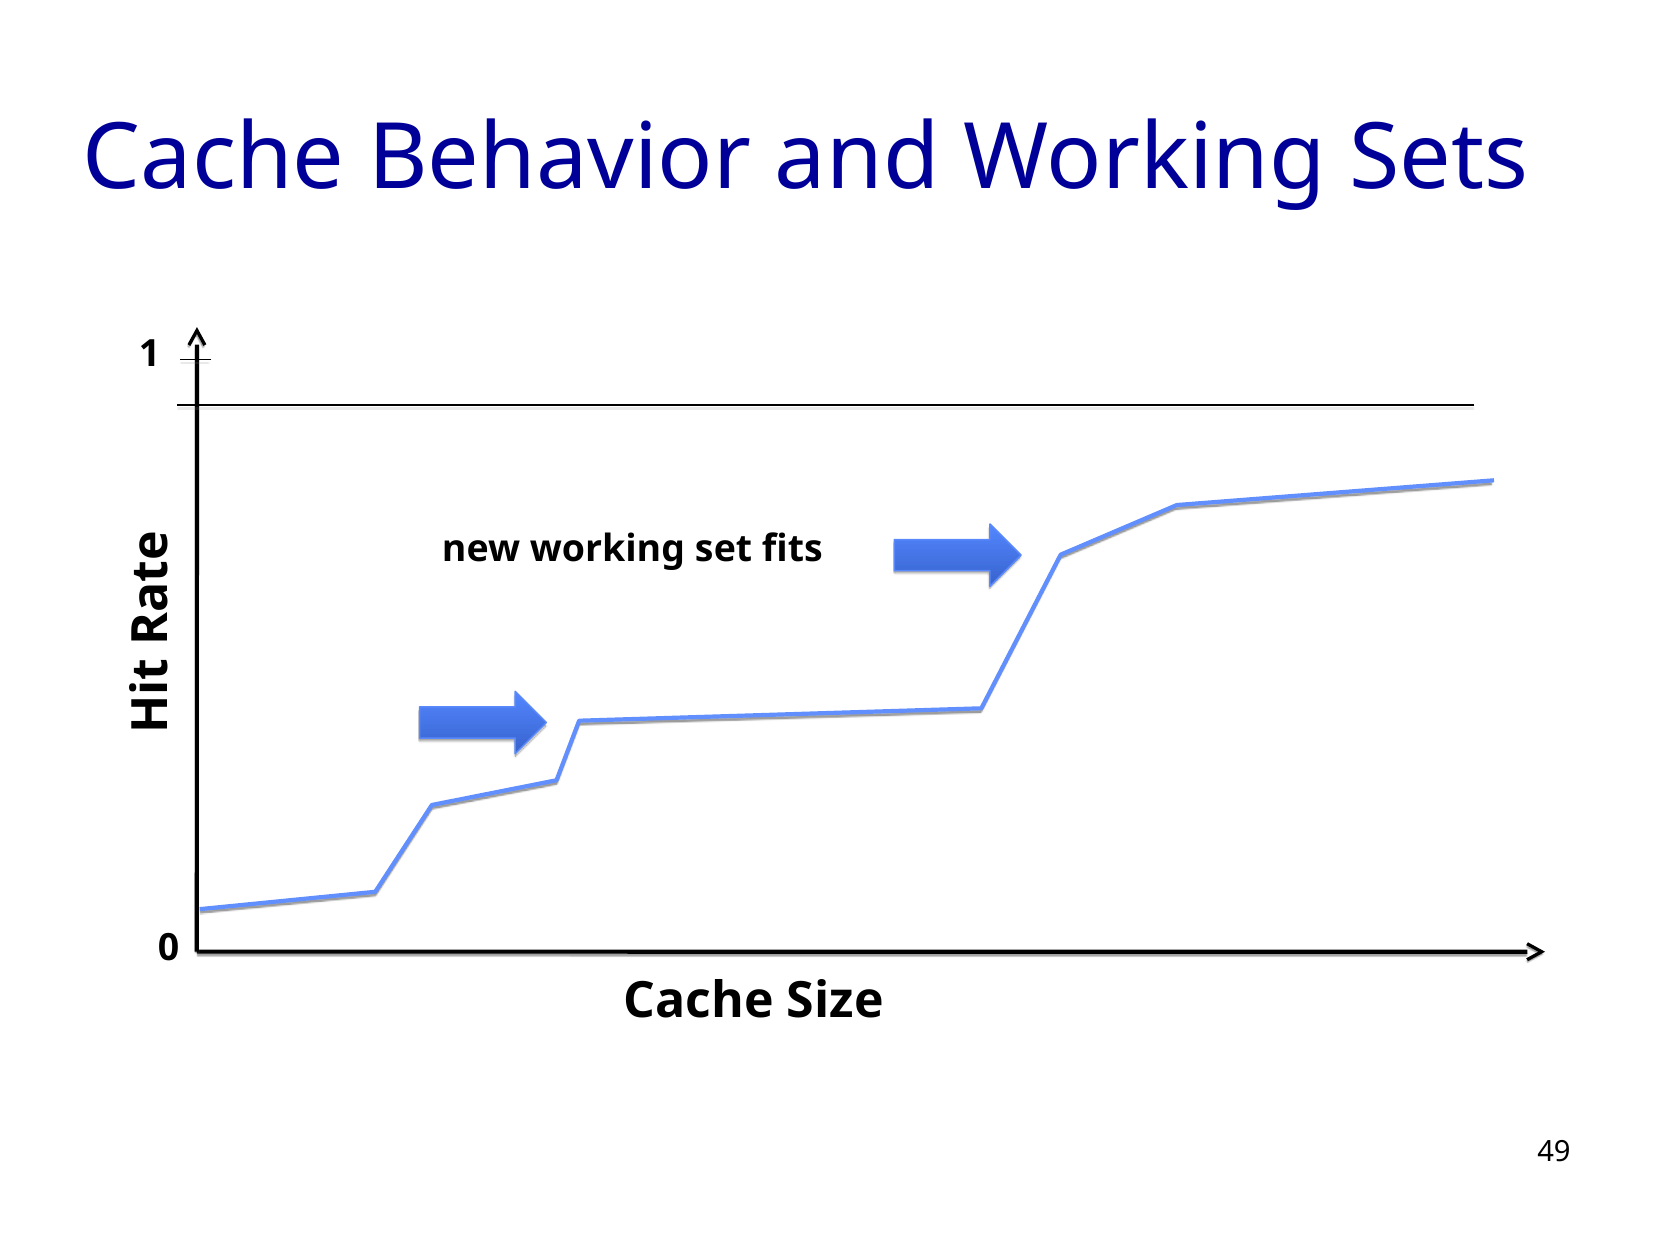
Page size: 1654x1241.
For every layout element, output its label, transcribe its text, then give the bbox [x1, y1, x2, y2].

text_box Cache Size [609, 960, 899, 1035]
text_box 0 [143, 916, 195, 976]
title Cache Behavior and Working Sets [82, 49, 1571, 257]
text_box [894, 523, 1022, 587]
text_box Hit Rate [110, 516, 186, 749]
text_box 1 [123, 321, 175, 382]
text_box [419, 691, 547, 754]
text_box new working set fits [427, 517, 838, 577]
